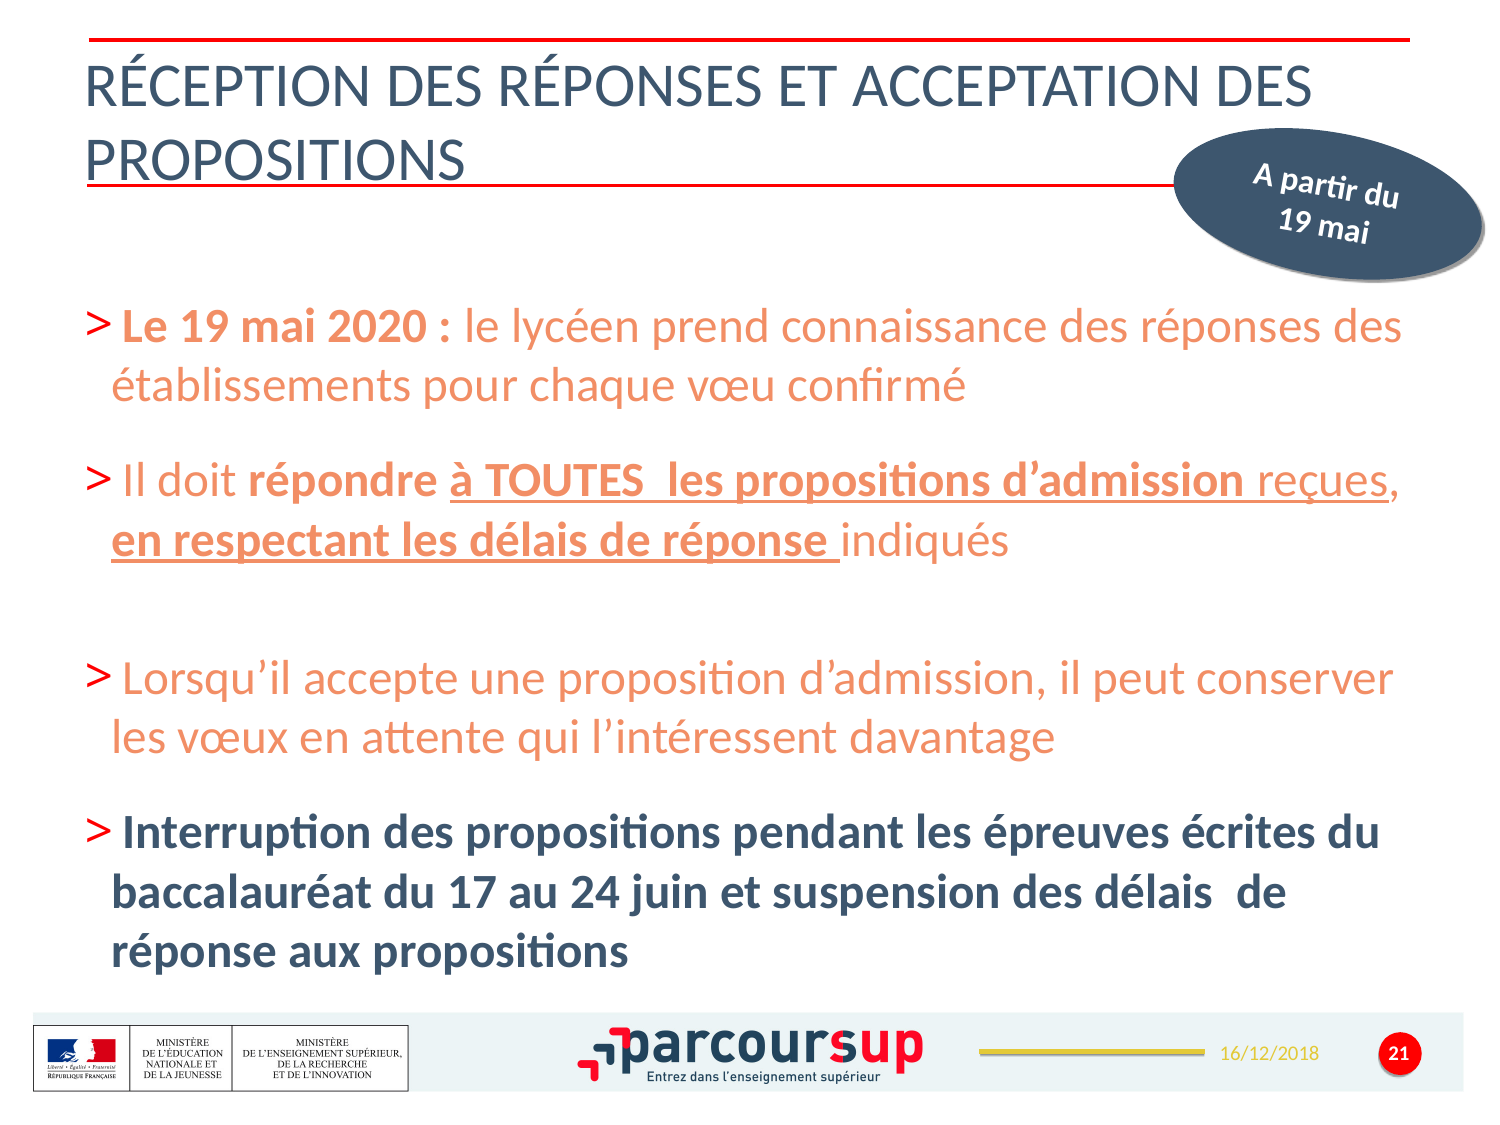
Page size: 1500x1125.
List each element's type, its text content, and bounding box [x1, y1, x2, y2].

slide_number <numéro> [1368, 1031, 1430, 1074]
picture [0, 0, 1499, 1124]
text_box A partir du 19 mai [1173, 128, 1482, 280]
title réception des réponses et acceptation des propositions [69, 12, 1409, 224]
list Le 19 mai 2020 : le lycéen prend connaissance des réponses des établissements pour chaque vœu confirmé Il doit répondre à TOUTES les propositions d’admission reçues, en respectant les délais de réponse indiqués Lorsqu’il accepte une proposition d’admission, il peut conserver les vœux en attente qui l’intéressent davantage Interruption des propositions pendant les épreuves écrites du baccalauréat du 17 au 24 juin et suspension des délais de réponse aux propositions [69, 285, 1452, 991]
